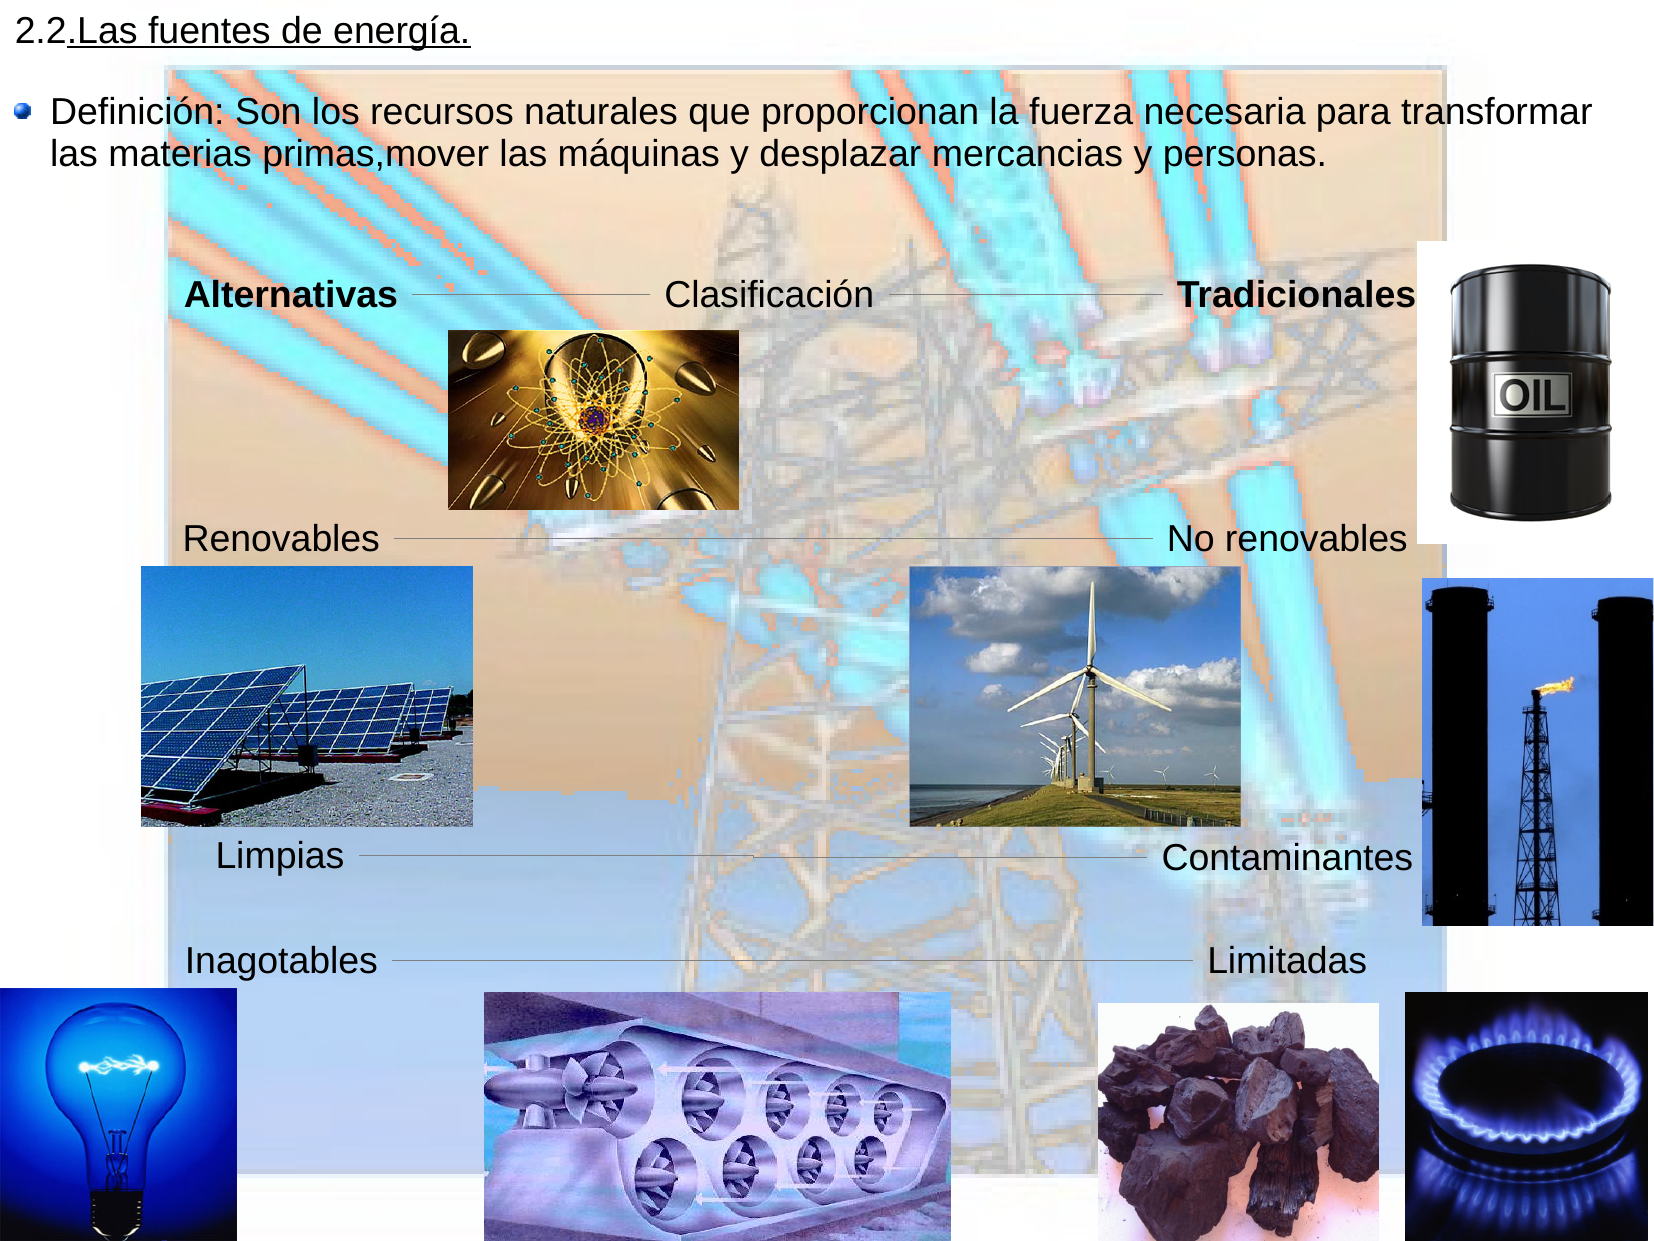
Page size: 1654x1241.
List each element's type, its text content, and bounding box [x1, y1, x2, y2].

text_box Inagotables [170, 931, 393, 989]
text_box Clasificación [649, 265, 890, 323]
text_box 2.2.Las fuentes de energía. [0, 2, 486, 60]
text_box Limpias [200, 827, 360, 884]
text_box Limitadas [1192, 931, 1383, 989]
text_box Definición: Son los recursos naturales que proporcionan la fuerza necesaria para transformar las materias primas,mover las máquinas y desplazar mercancias y personas. [0, 82, 1609, 182]
text_box Renovables [168, 510, 395, 566]
picture [0, 0, 1654, 1241]
text_box Alternativas [168, 265, 413, 323]
text_box Contaminantes [1146, 829, 1422, 886]
text_box No renovables [1152, 510, 1423, 567]
text_box Tradicionales [1162, 265, 1417, 323]
